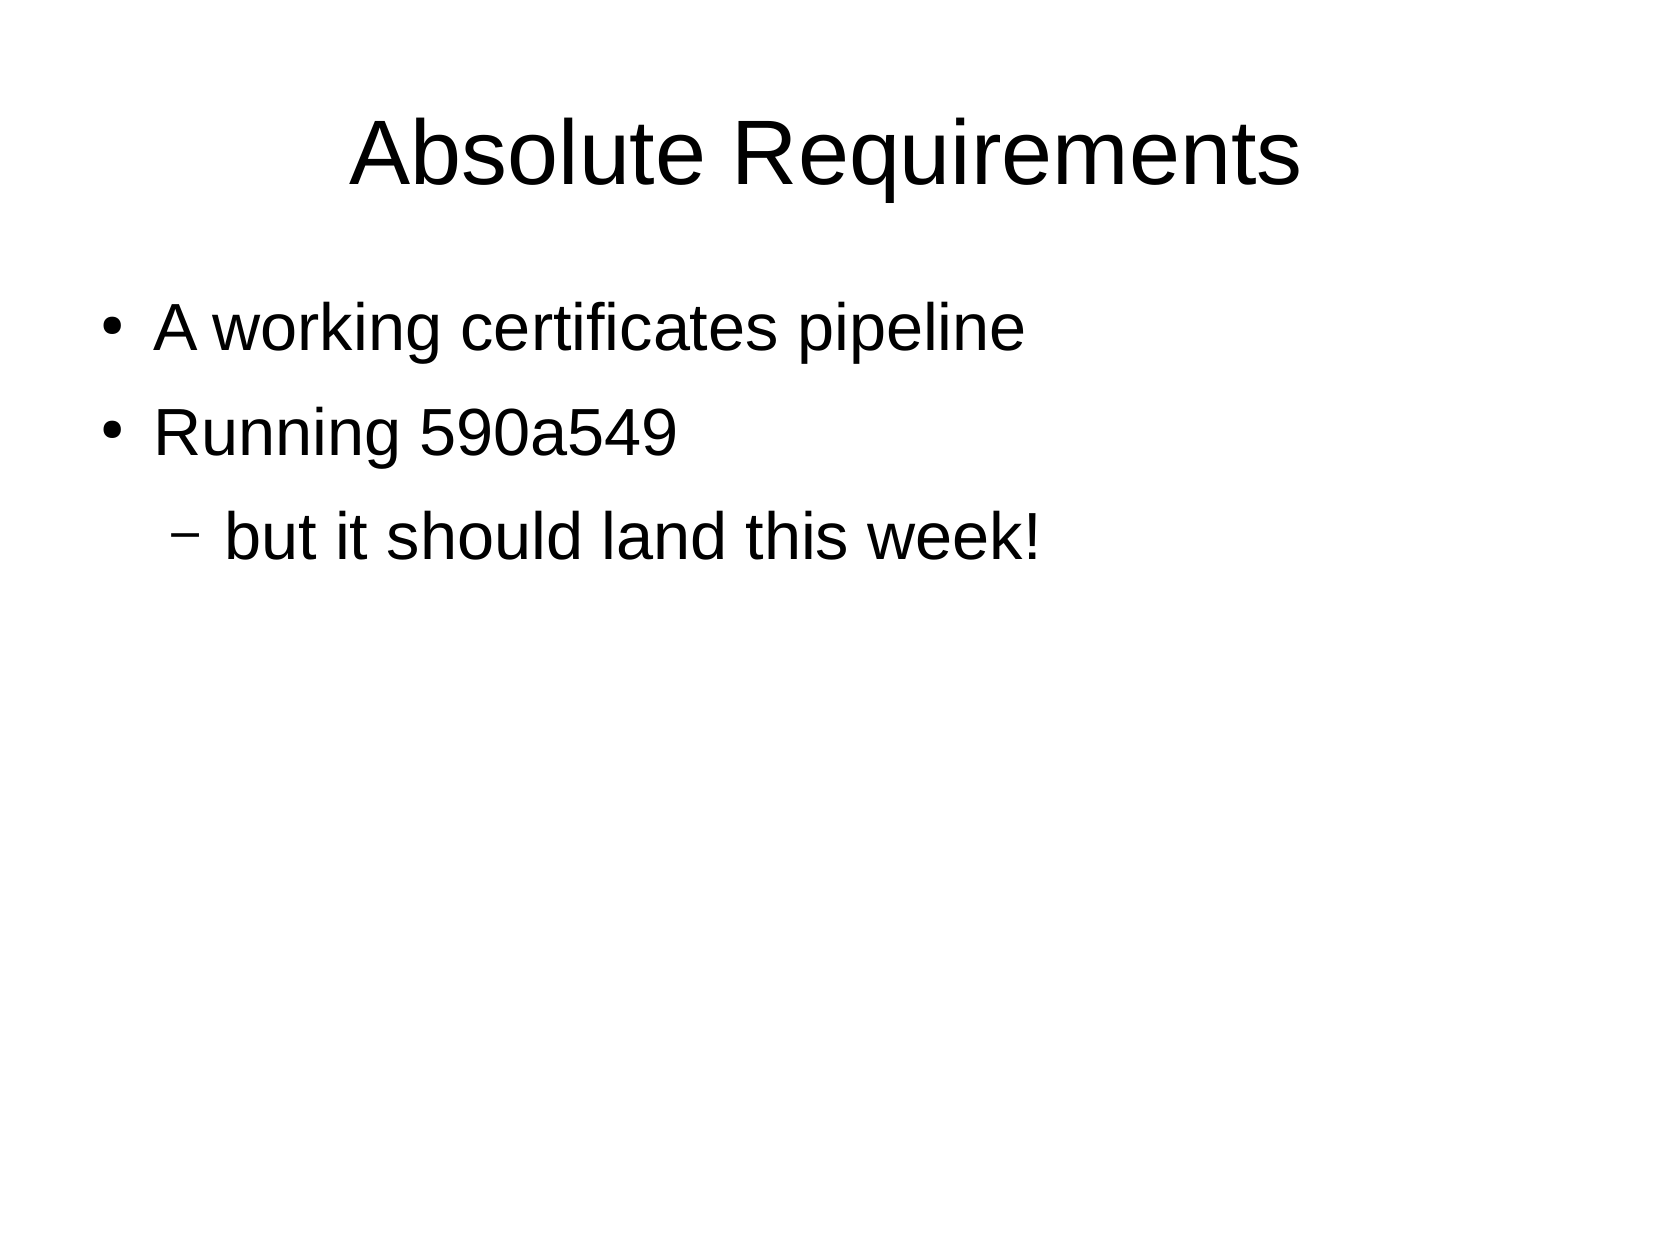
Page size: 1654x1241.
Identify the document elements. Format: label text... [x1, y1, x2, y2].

list A working certificates pipeline Running 590a549 but it should land this week! [82, 290, 1538, 1010]
title Absolute Requirements [82, 49, 1571, 257]
